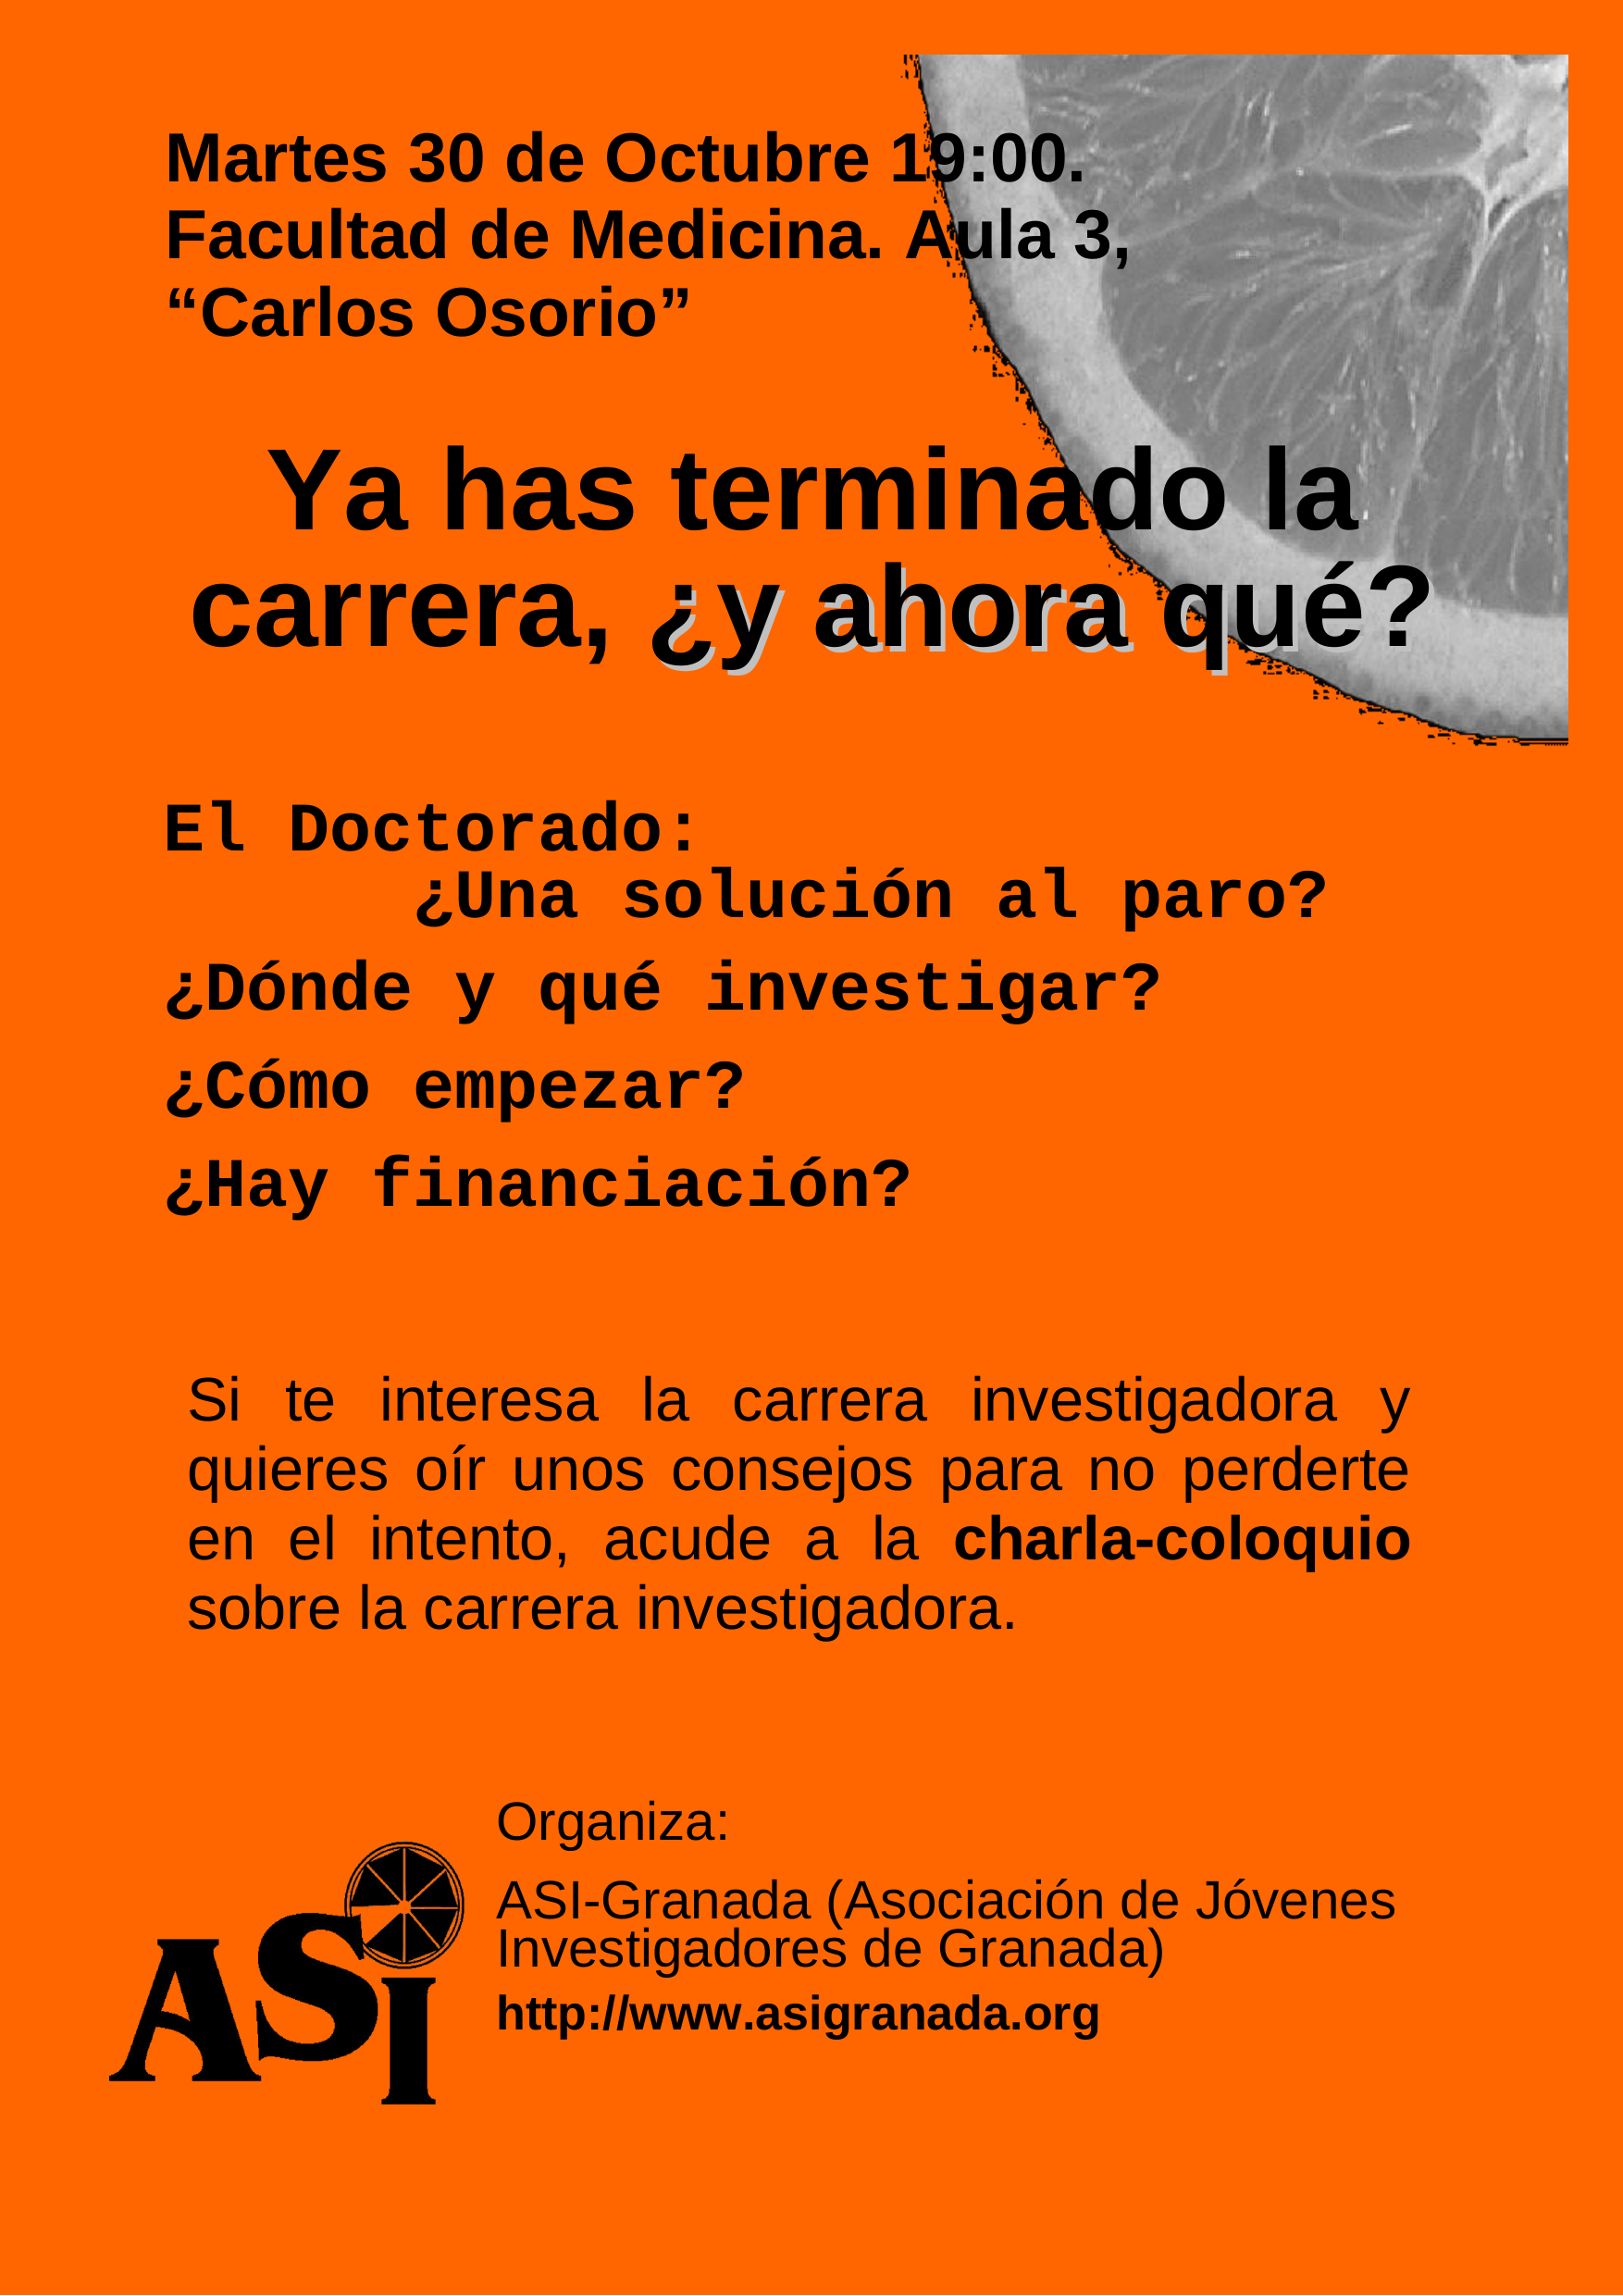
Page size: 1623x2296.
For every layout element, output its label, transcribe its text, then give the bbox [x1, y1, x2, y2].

text_box Martes 30 de Octubre 19:00. Facultad de Medicina. Aula 3, “Carlos Osorio” [145, 78, 1530, 392]
text_box Organiza: ASI-Granada (Asociación de Jóvenes Investigadores de Granada) http://www.asigranada.org [482, 1806, 1555, 2043]
text_box El Doctorado: ¿Una solución al paro? ¿Dónde y qué investigar? ¿Cómo empezar? ¿Hay financiación? [107, 825, 1568, 1225]
subtitle Ya has terminado la carrera, ¿y ahora qué? [96, 427, 1529, 1178]
text_box Si te interesa la carrera investigadora y quieres oír unos consejos para no perderte en el intento, acude a la charla-coloquio sobre la carrera investigadora. [173, 1358, 1427, 1650]
picture [109, 1841, 465, 2104]
picture [863, 55, 1568, 784]
